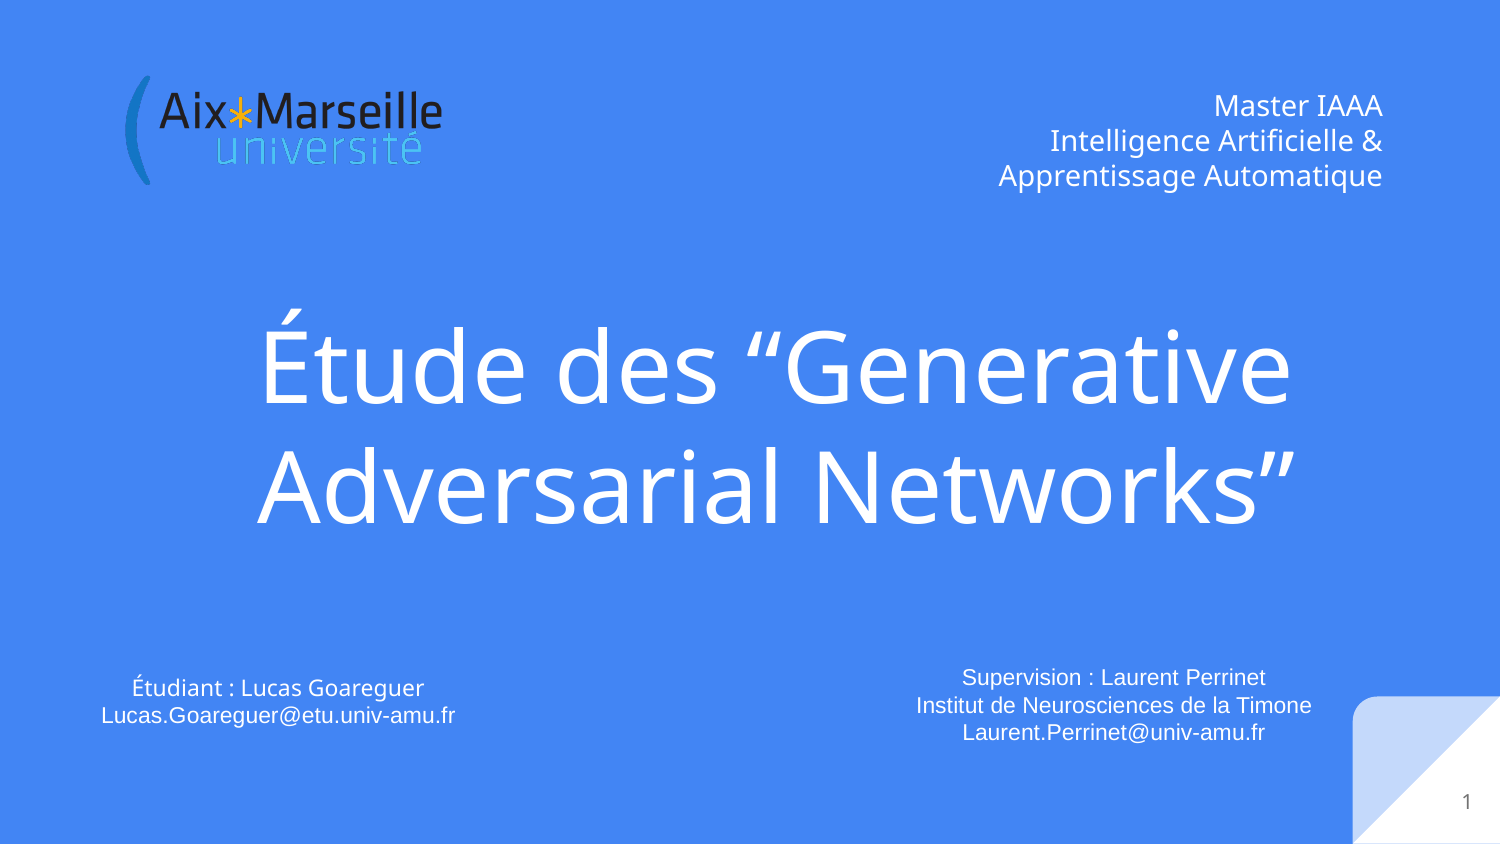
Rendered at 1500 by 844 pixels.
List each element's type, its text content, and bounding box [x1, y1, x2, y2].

picture [77, 48, 495, 209]
text_box Supervision : Laurent Perrinet Institut de Neurosciences de la Timone Laurent.Perrinet@univ-amu.fr [856, 647, 1372, 788]
slide_number <number> [1398, 770, 1489, 835]
title Étude des “Generative Adversarial Networks” [242, 284, 1399, 559]
text_box Master IAAA Intelligence Artificielle & Apprentissage Automatique [974, 72, 1399, 185]
subtitle Étudiant : Lucas Goareguer Lucas.Goareguer@etu.univ-amu.fr [33, 658, 524, 787]
